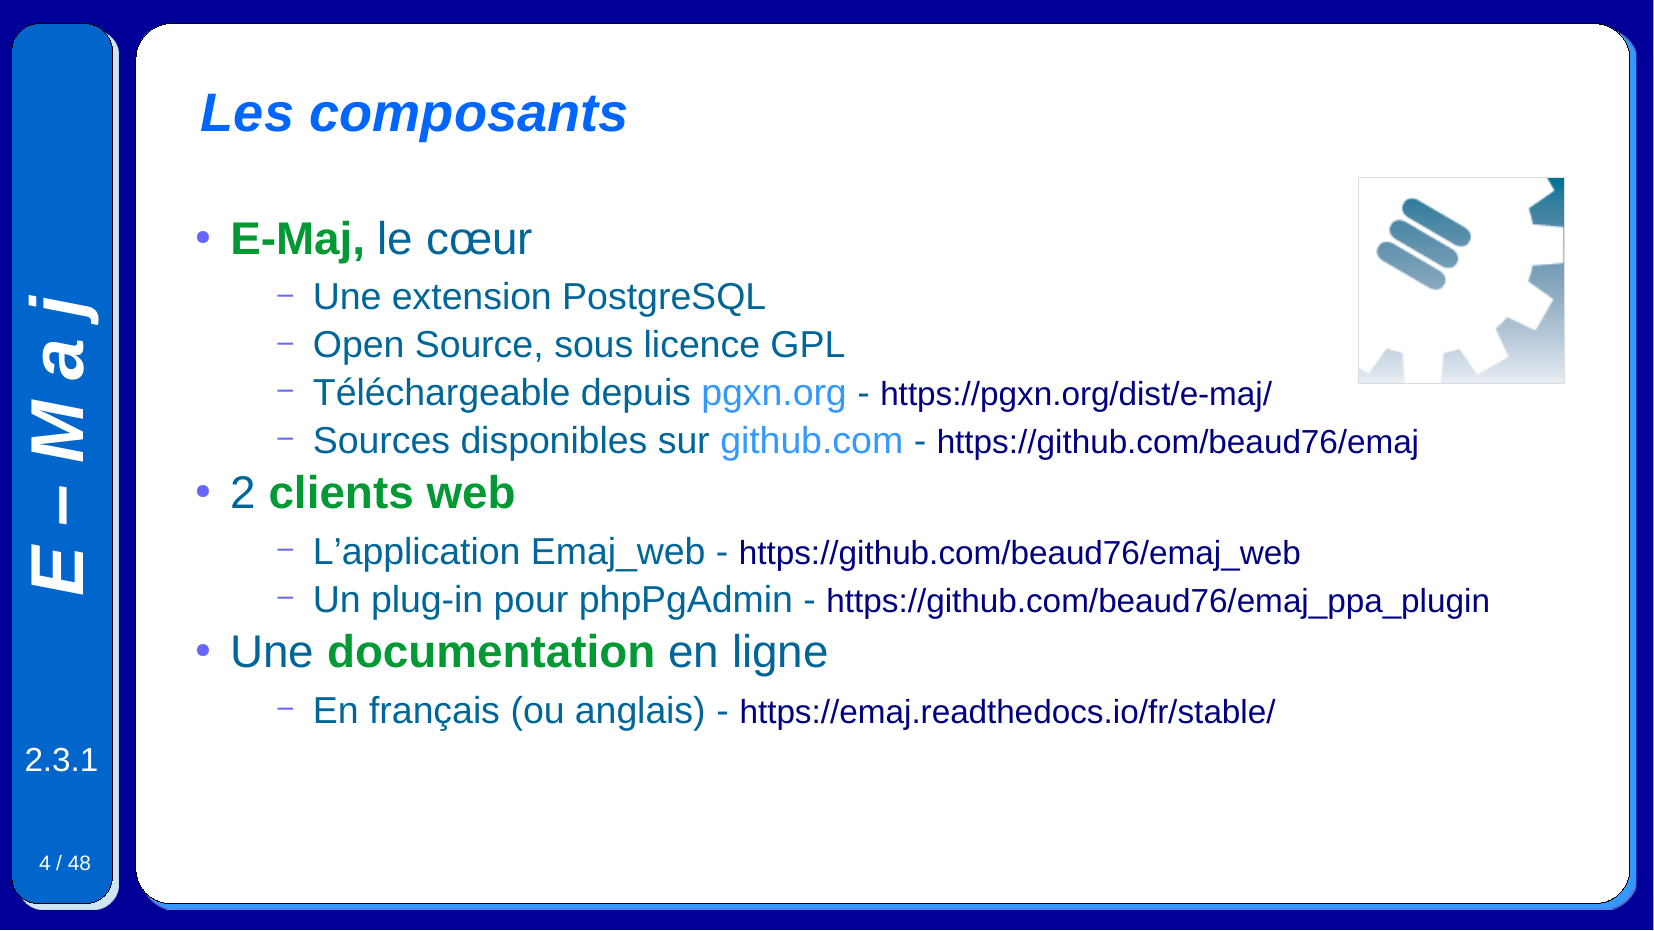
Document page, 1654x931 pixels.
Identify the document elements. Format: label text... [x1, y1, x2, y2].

list E-Maj, le cœur Une extension PostgreSQL Open Source, sous licence GPL Téléchargeable depuis pgxn.org - https://pgxn.org/dist/e-maj/ Sources disponibles sur github.com - https://github.com/beaud76/emaj 2 clients web L’application Emaj_web - https://github.com/beaud76/emaj_web Un plug-in pour phpPgAdmin - https://github.com/beaud76/emaj_ppa_plugin Une documentation en ligne En français (ou anglais) - https://emaj.readthedocs.io/fr/stable/ [177, 212, 1587, 804]
title Les composants [200, 34, 1575, 191]
picture [1358, 177, 1565, 384]
